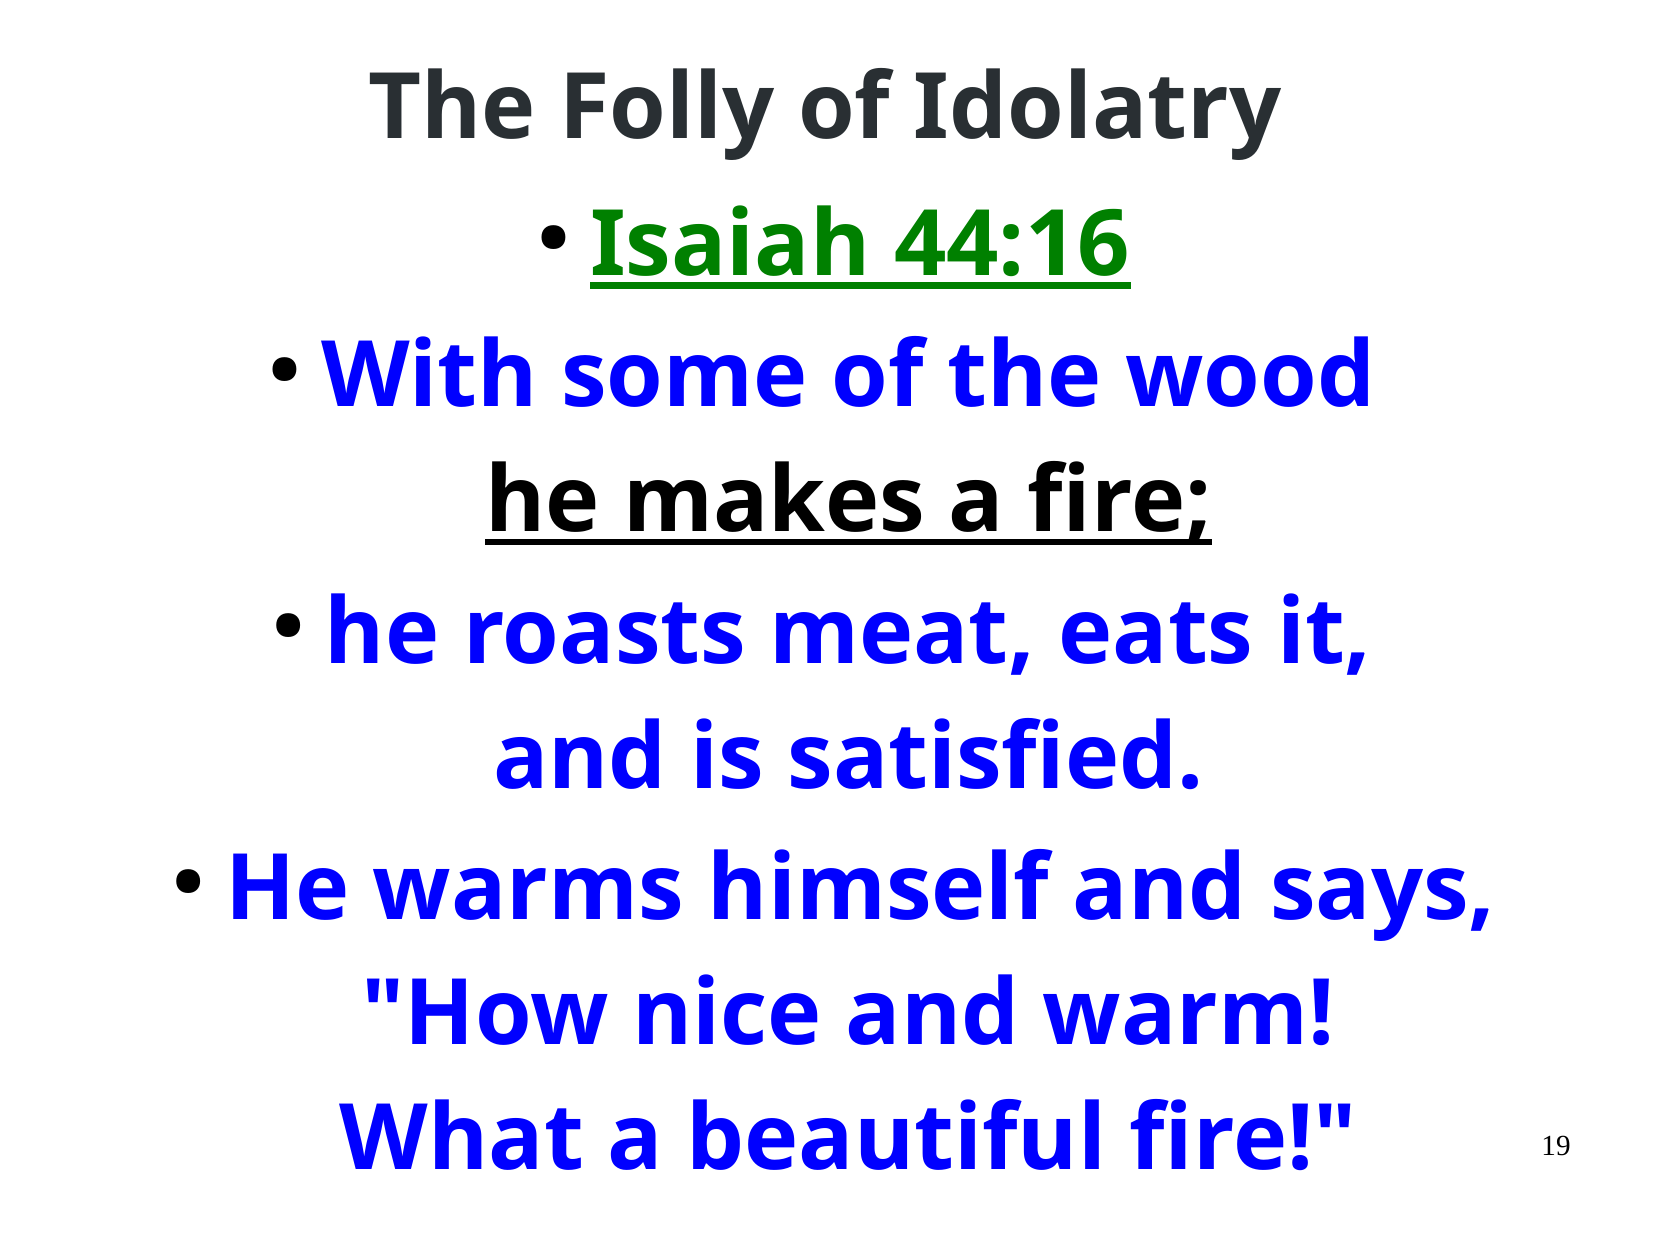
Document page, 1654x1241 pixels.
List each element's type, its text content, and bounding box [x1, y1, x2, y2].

list The Folly of Idolatry Isaiah 44:16 With some of the wood he makes a fire; he roasts meat, eats it, and is satisfied. He warms himself and says, "How nice and warm! What a beautiful fire!" [37, 40, 1613, 1241]
